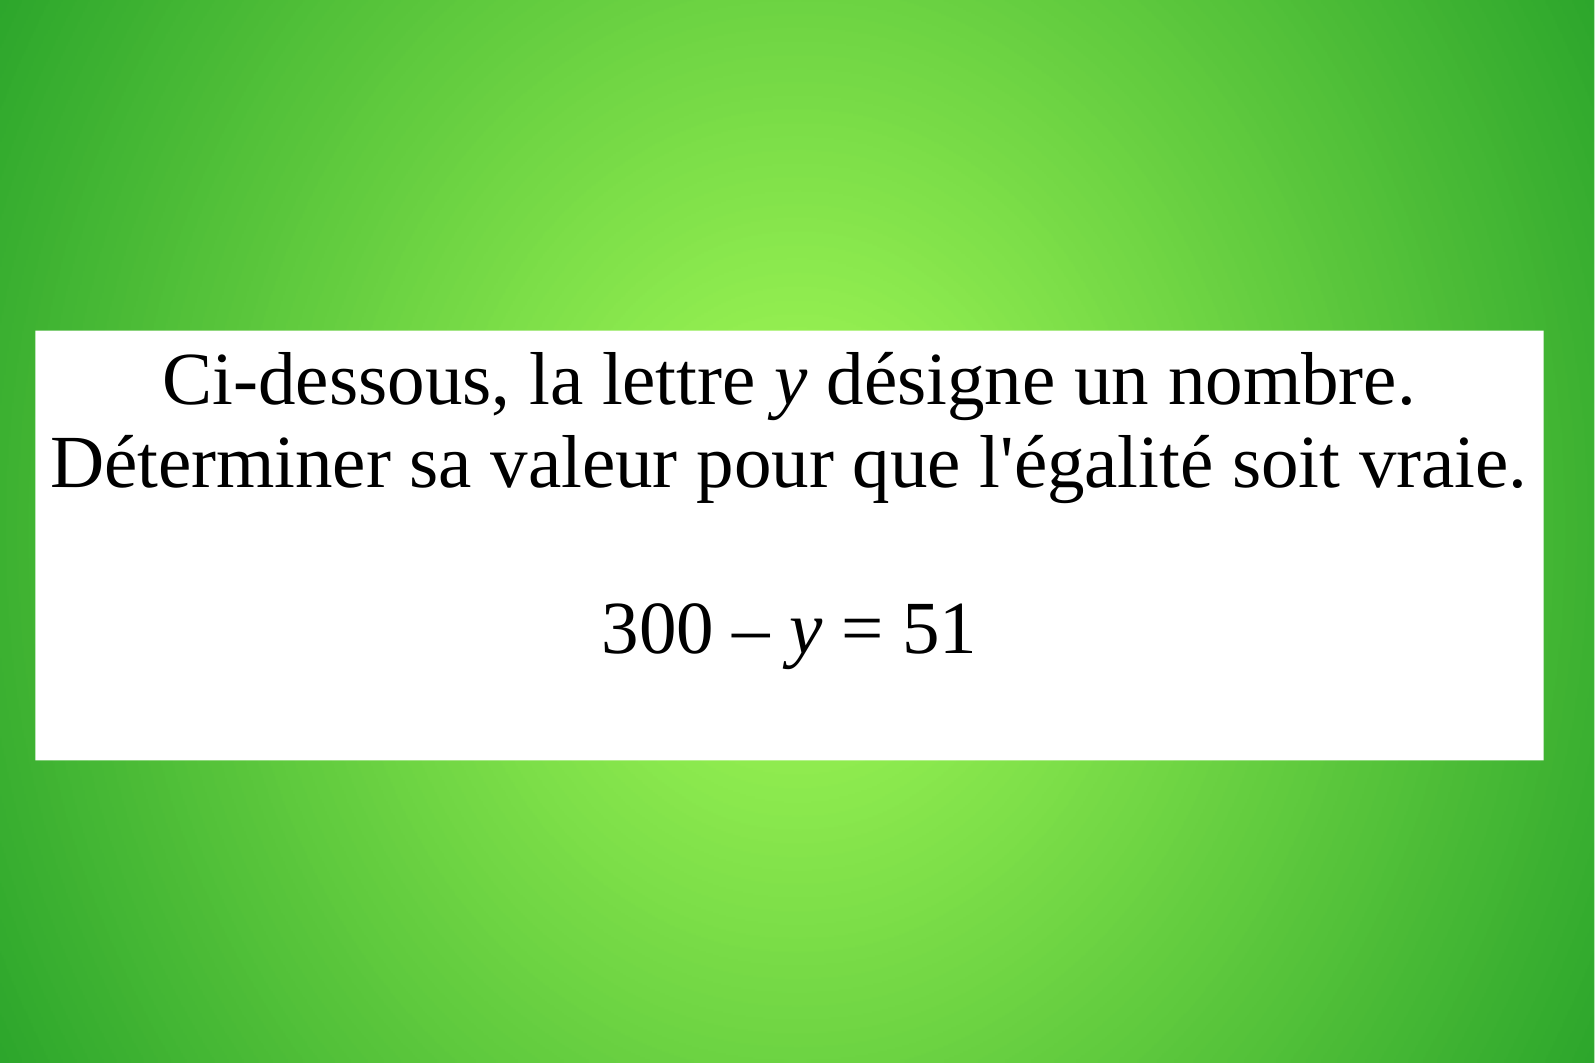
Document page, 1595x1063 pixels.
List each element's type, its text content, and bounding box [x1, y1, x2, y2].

picture [0, 0, 1595, 1063]
text_box Ci-dessous, la lettre y désigne un nombre. Déterminer sa valeur pour que l'égalité soit vraie. 300 – y = 51 [35, 330, 1544, 761]
